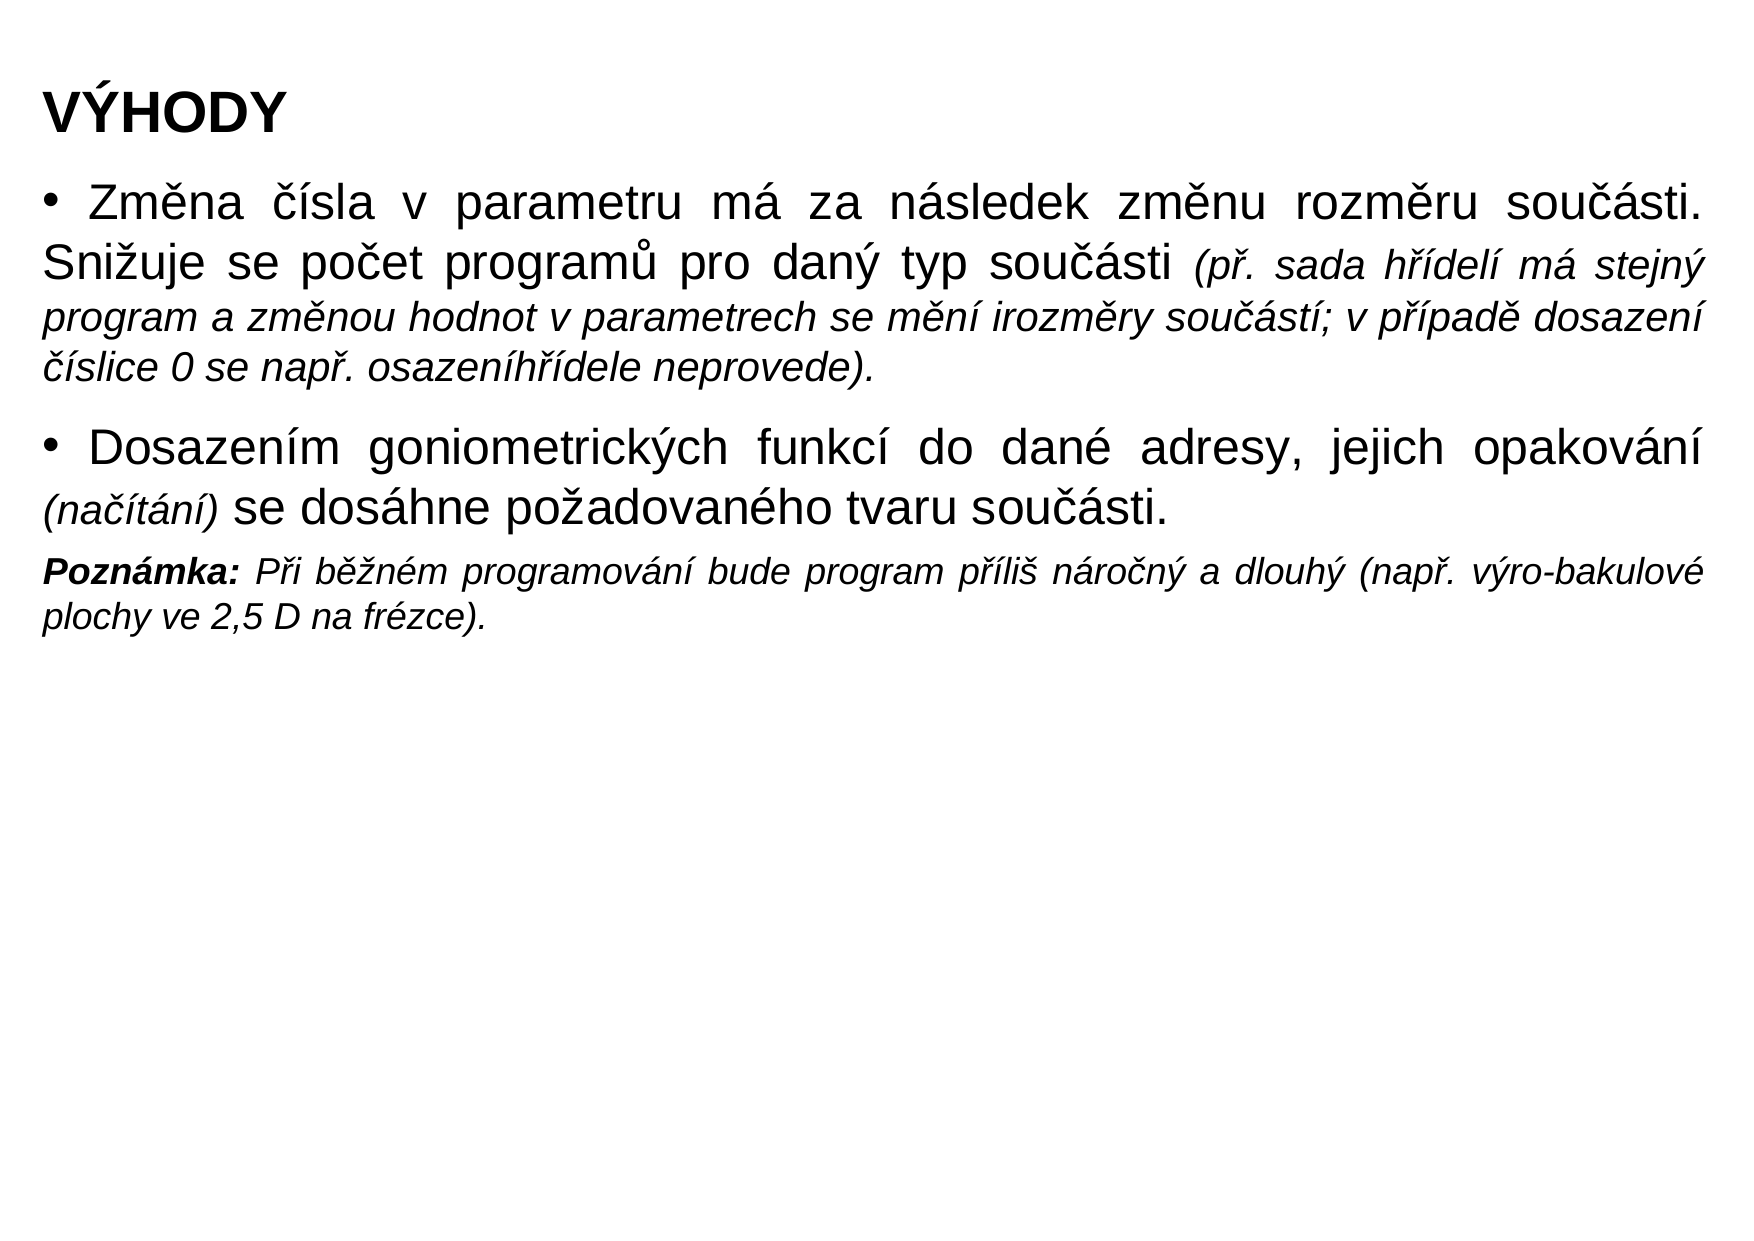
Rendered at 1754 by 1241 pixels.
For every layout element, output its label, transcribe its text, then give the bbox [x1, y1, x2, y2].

text_box VÝHODY Změna čísla v parametru má za následek změnu rozměru součásti. Snižuje se počet programů pro daný typ součásti (př. sada hřídelí má stejný program a změnou hodnot v parametrech se mění i rozměry součástí; v případě dosazení číslice 0 se např. osazení hřídele neprovede). Dosazením goniometrických funkcí do dané adresy, jejich opakování (načítání) se dosáhne požadovaného tvaru součásti. Poznámka: Při běžném programování bude program příliš náročný a dlouhý (např. výro-ba kulové plochy ve 2,5 D na frézce). [42, 74, 1705, 668]
